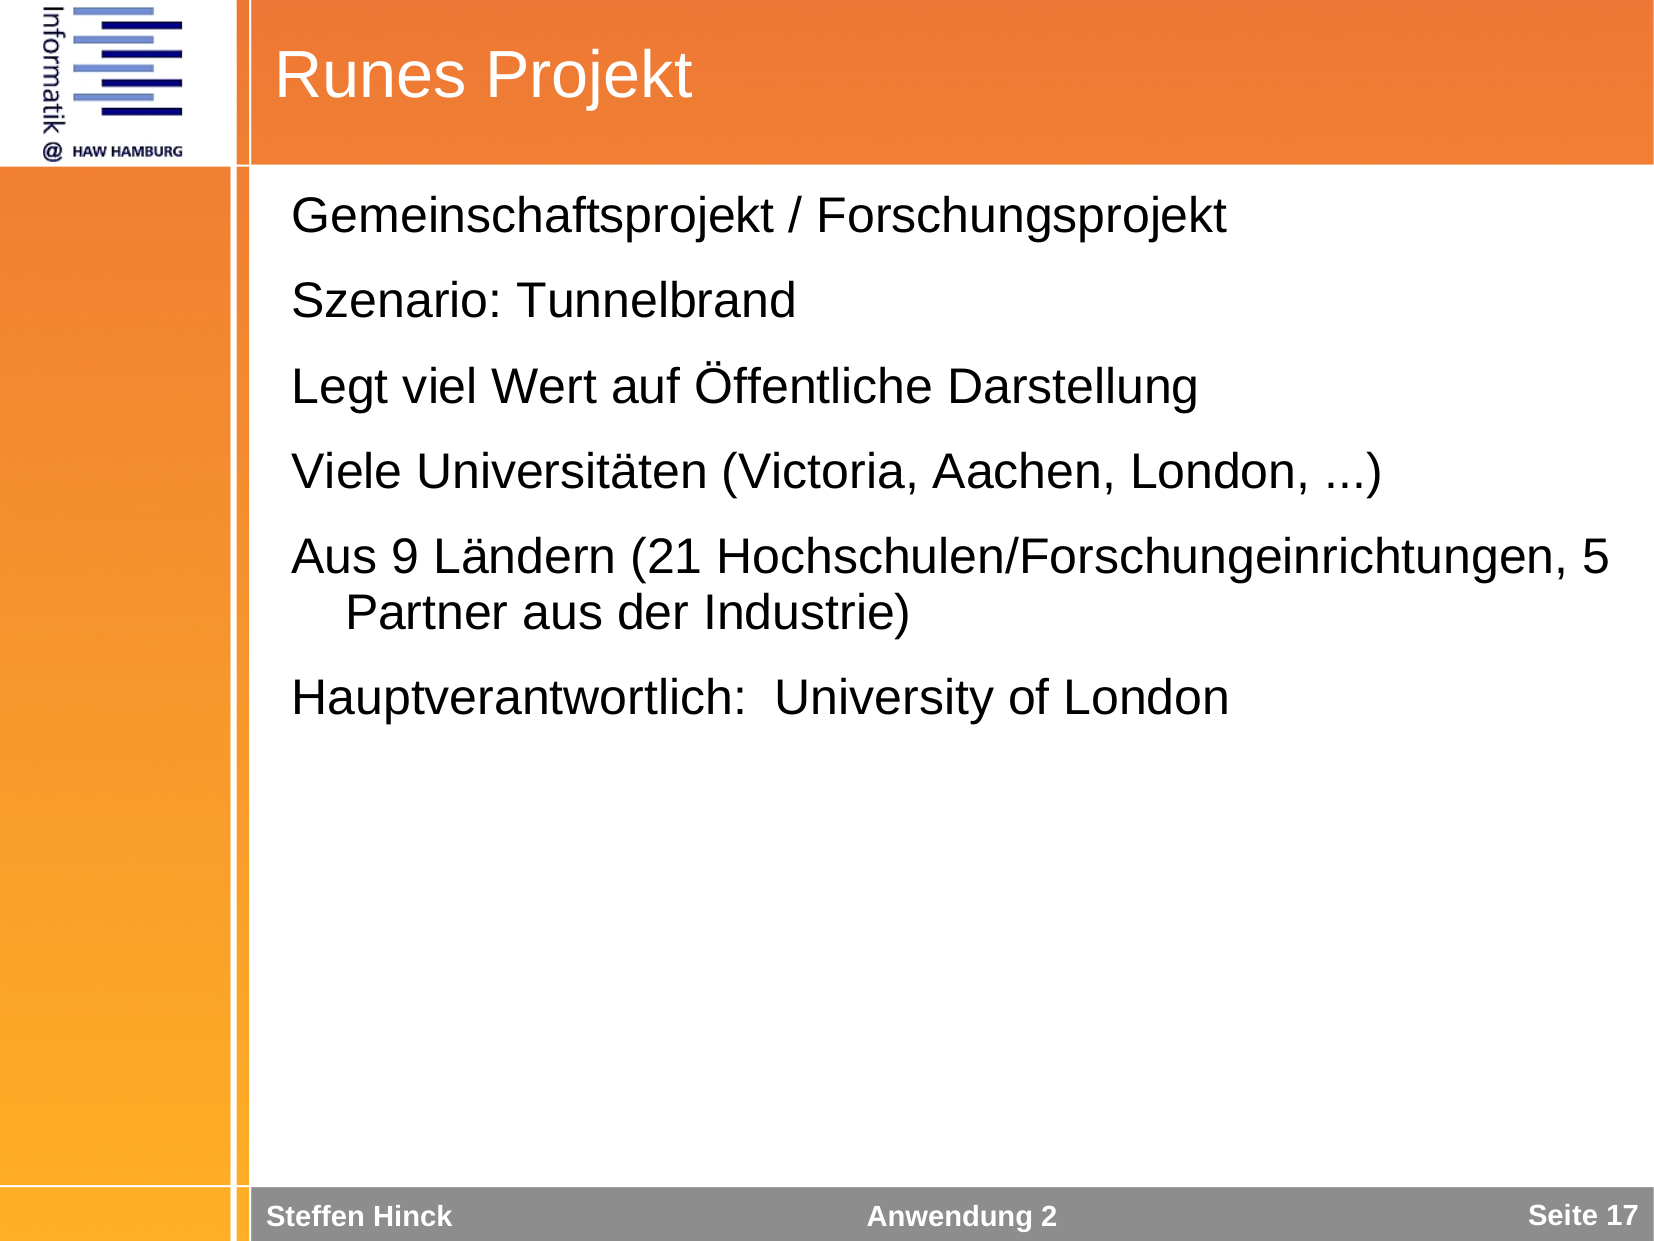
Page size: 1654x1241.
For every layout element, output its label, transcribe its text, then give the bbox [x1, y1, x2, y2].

picture [0, 0, 1654, 1241]
list Gemeinschaftsprojekt / Forschungsprojekt Szenario: Tunnelbrand Legt viel Wert auf Öffentliche Darstellung Viele Universitäten (Victoria, Aachen, London, ...) Aus 9 Ländern (21 Hochschulen/Forschungeinrichtungen, 5 Partner aus der Industrie) Hauptverantwortlich: University of London [274, 187, 1651, 1175]
title Runes Projekt [274, 11, 1651, 137]
picture [43, 5, 186, 162]
